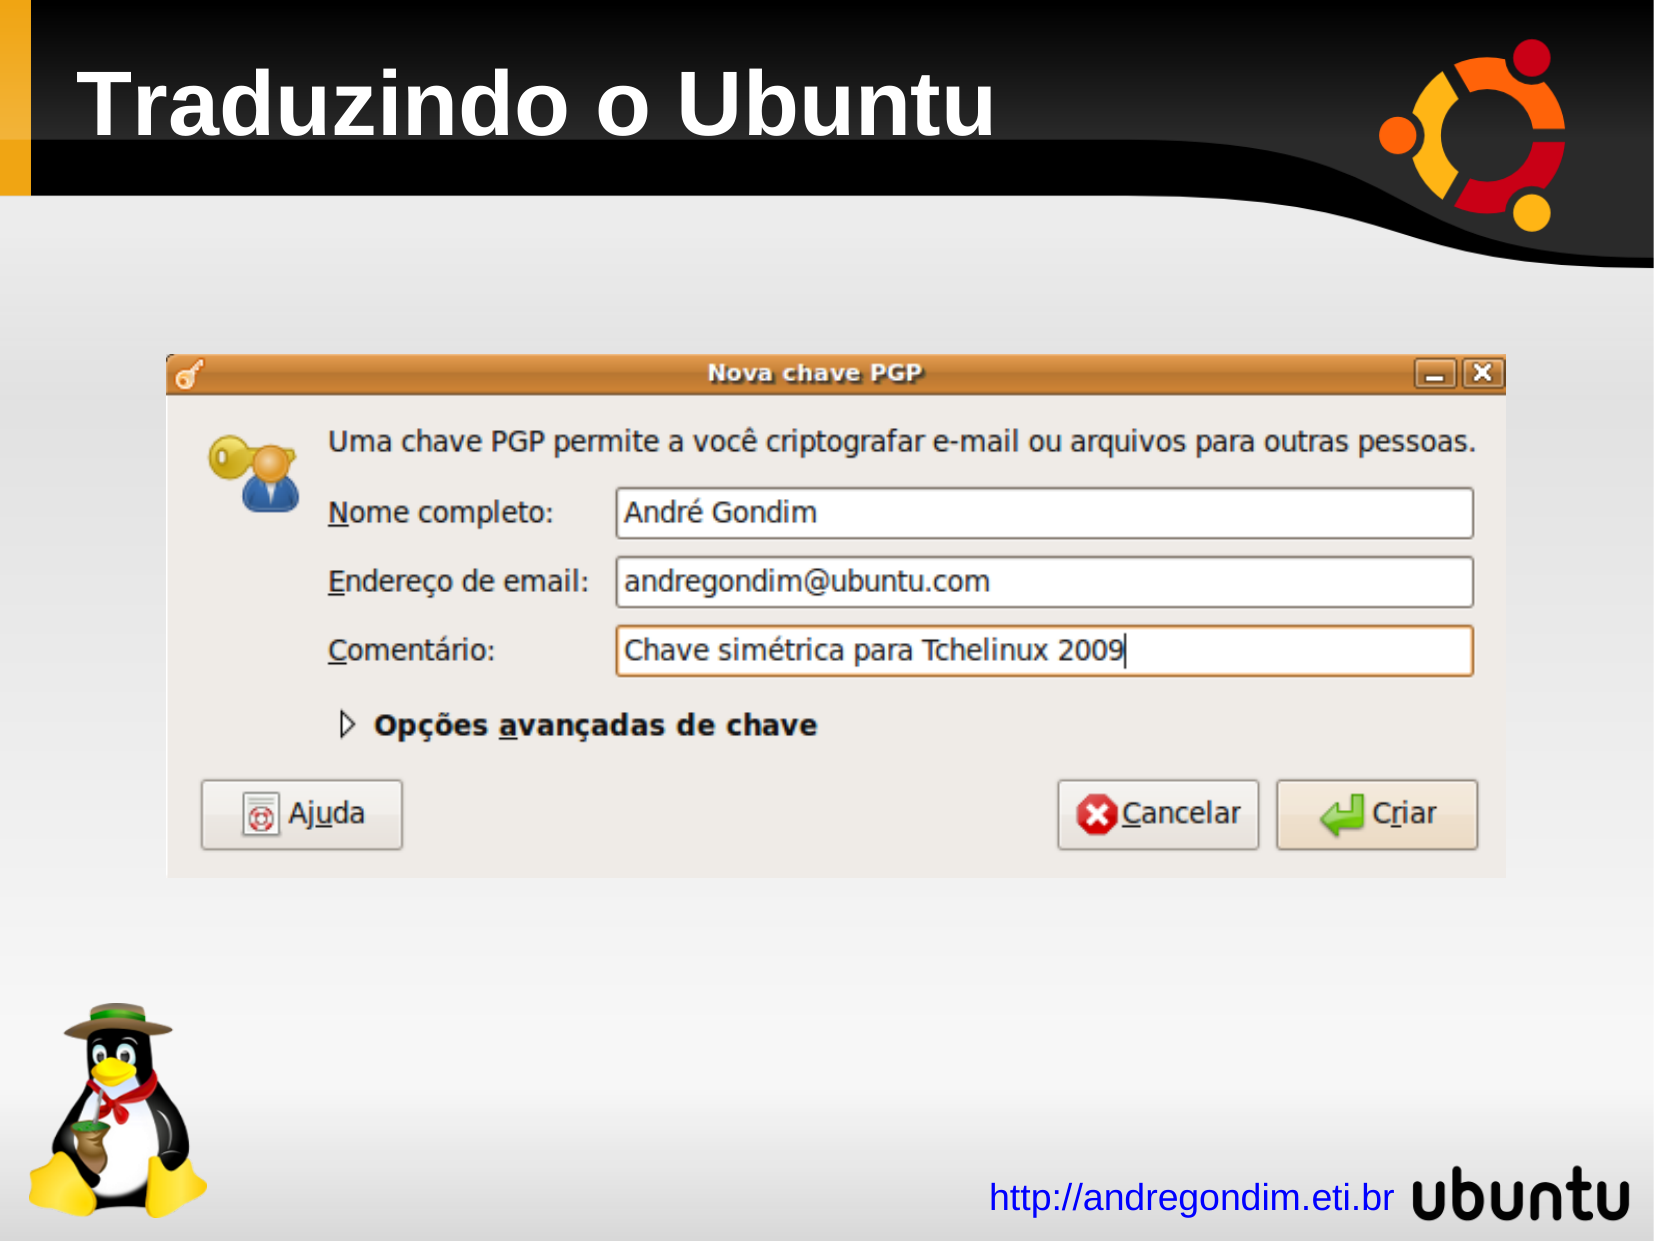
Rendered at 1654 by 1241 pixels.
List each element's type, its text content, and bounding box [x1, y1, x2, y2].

picture [0, 0, 1654, 1241]
title Traduzindo o Ubuntu [76, 7, 1565, 200]
